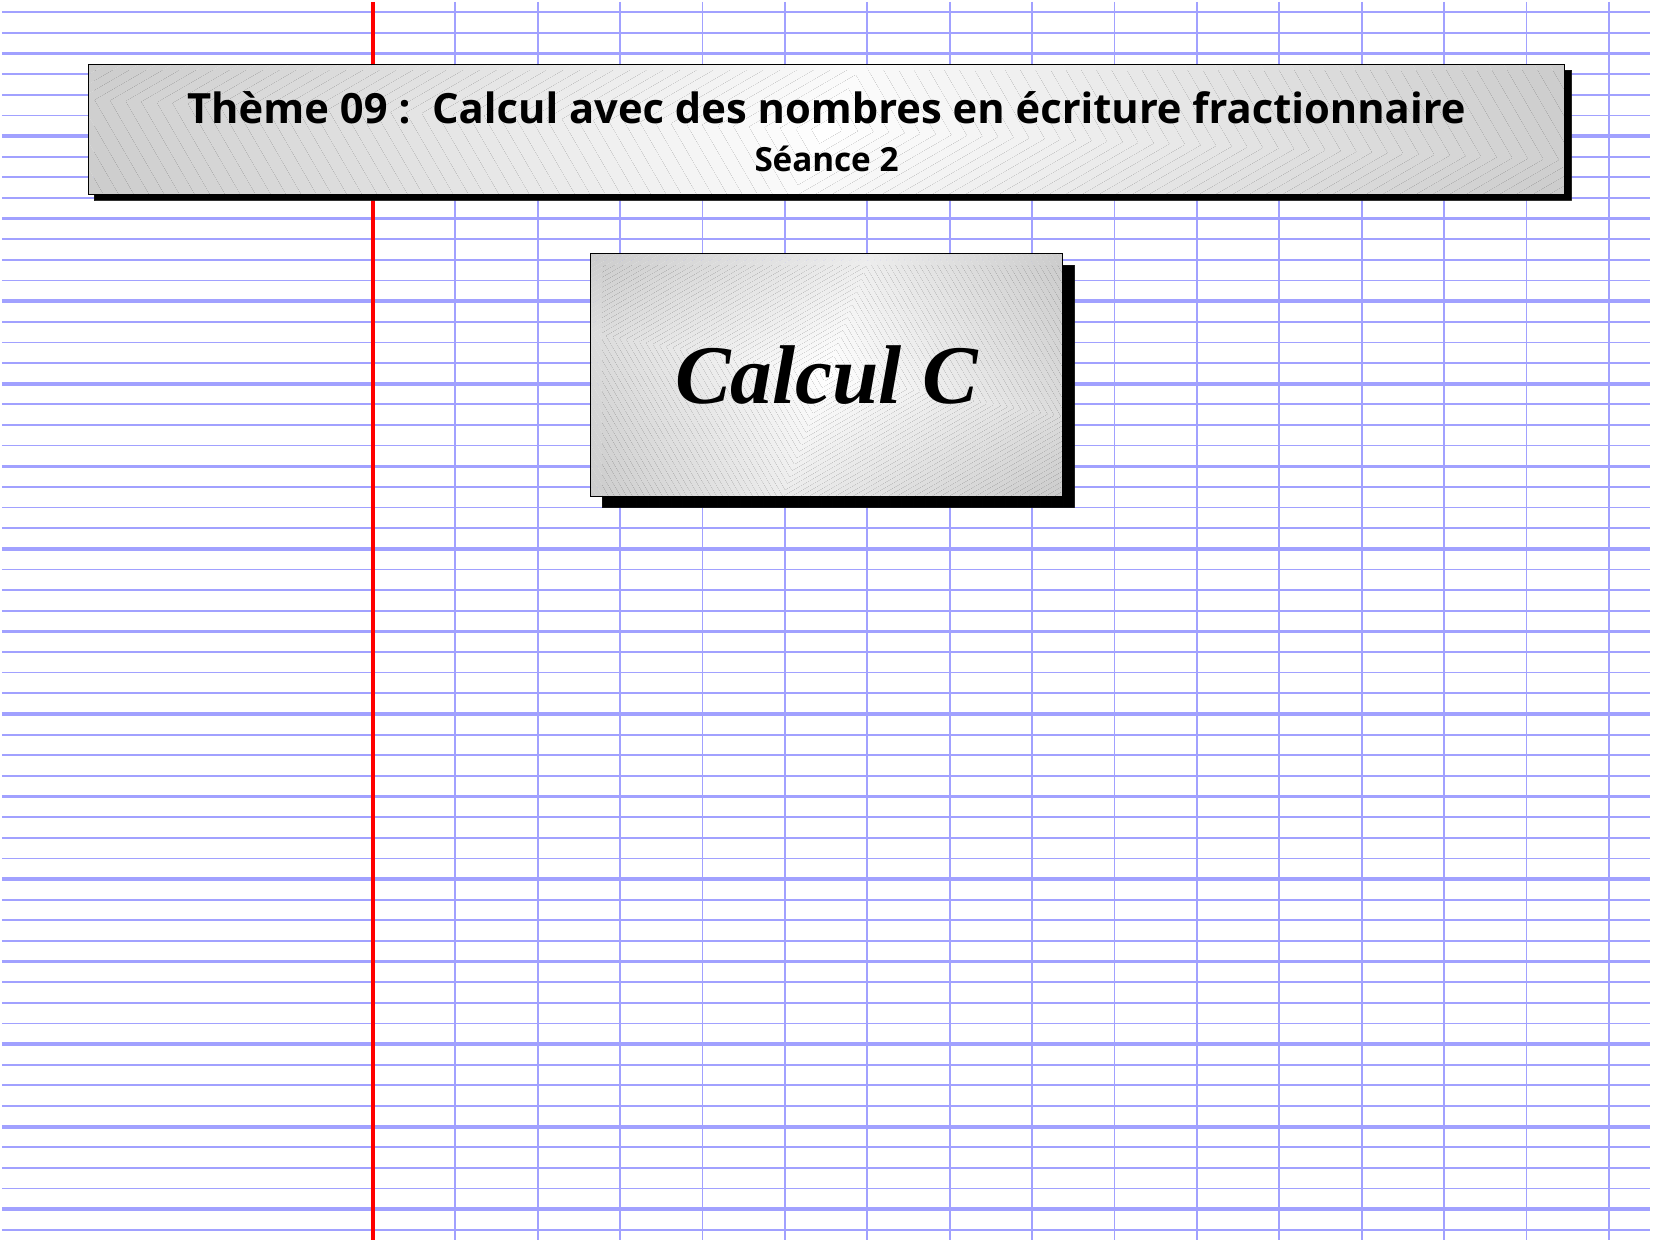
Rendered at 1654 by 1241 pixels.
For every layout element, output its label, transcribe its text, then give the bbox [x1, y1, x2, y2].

text_box Calcul C [590, 253, 1063, 497]
picture [0, 0, 1654, 1241]
text_box Thème 09 : Calcul avec des nombres en écriture fractionnaire Séance 2 [88, 64, 1565, 195]
